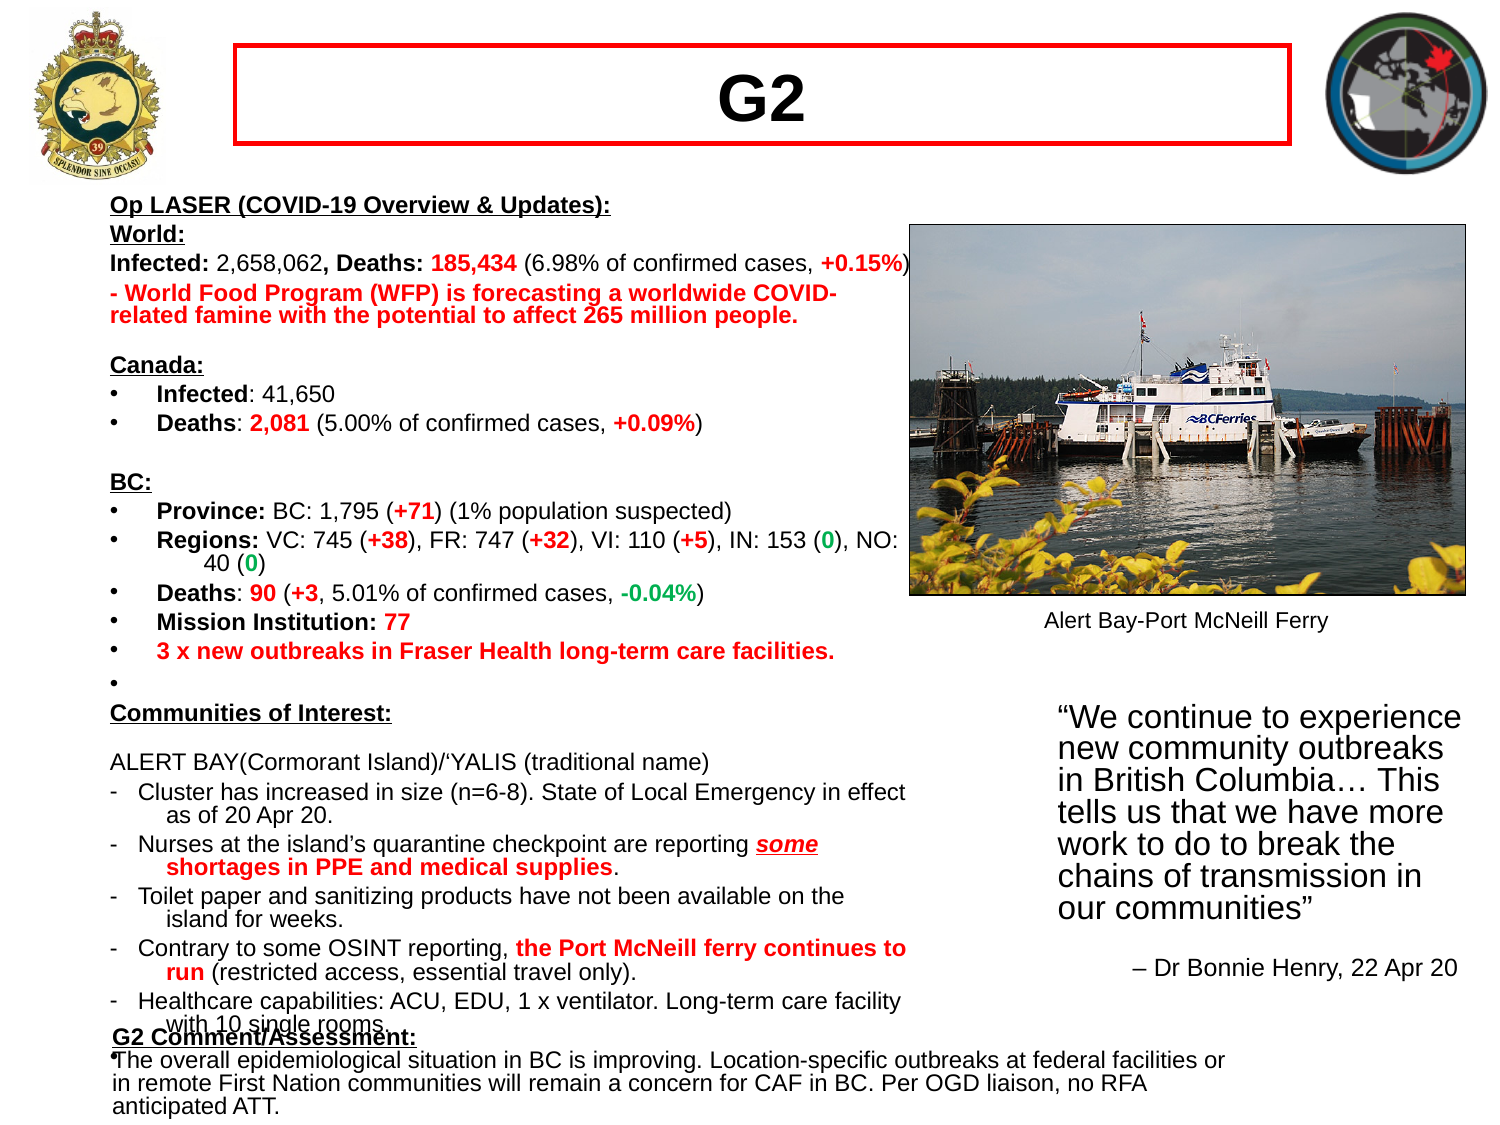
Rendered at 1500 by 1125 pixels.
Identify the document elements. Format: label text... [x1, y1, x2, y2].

text_box Alert Bay-Port McNeill Ferry [1029, 598, 1346, 642]
text_box G2 Comment/Assessment: The overall epidemiological situation in BC is improving. Location-specific outbreaks at federal facilities or in remote First Nation communities will remain a concern for CAF in BC. Per OGD liaison, no RFA anticipated ATT. [0, 991, 1265, 1125]
text_box “We continue to experience new community outbreaks in British Columbia… This tells us that we have more work to do to break the chains of transmission in our communities” – Dr Bonnie Henry, 22 Apr 20 [893, 695, 1482, 989]
picture [910, 225, 1465, 595]
title G2 [235, 45, 1290, 144]
text_box Op LASER (COVID-19 Overview & Updates): World: Infected: 2,658,062, Deaths: 185,434 (6.98% of confirmed cases, +0.15%) - World Food Program (WFP) is forecasting a worldwide COVID-related famine with the potential to affect 265 million people. Canada: Infected: 41,650 Deaths: 2,081 (5.00% of confirmed cases, +0.09%) BC: Province: BC: 1,795 (+71) (1% population suspected) Regions: VC: 745 (+38), FR: 747 (+32), VI: 110 (+5), IN: 153 (0), NO: 40 (0) Deaths: 90 (+3, 5.01% of confirmed cases, -0.04%) Mission Institution: 77 3 x new outbreaks in Fraser Health long-term care facilities. Communities of Interest: ALERT BAY(Cormorant Island)/‘YALIS (traditional name) Cluster has increased in size (n=6-8). State of Local Emergency in effect as of 20 Apr 20. Nurses at the island’s quarantine checkpoint are reporting some shortages in PPE and medical supplies. Toilet paper and sanitizing products have not been available on the island for weeks. Contrary to some OSINT reporting, the Port McNeill ferry continues to run (restricted access, essential travel only). Healthcare capabilities: ACU, EDU, 1 x ventilator. Long-term care facility with 10 single rooms. [0, 187, 928, 991]
